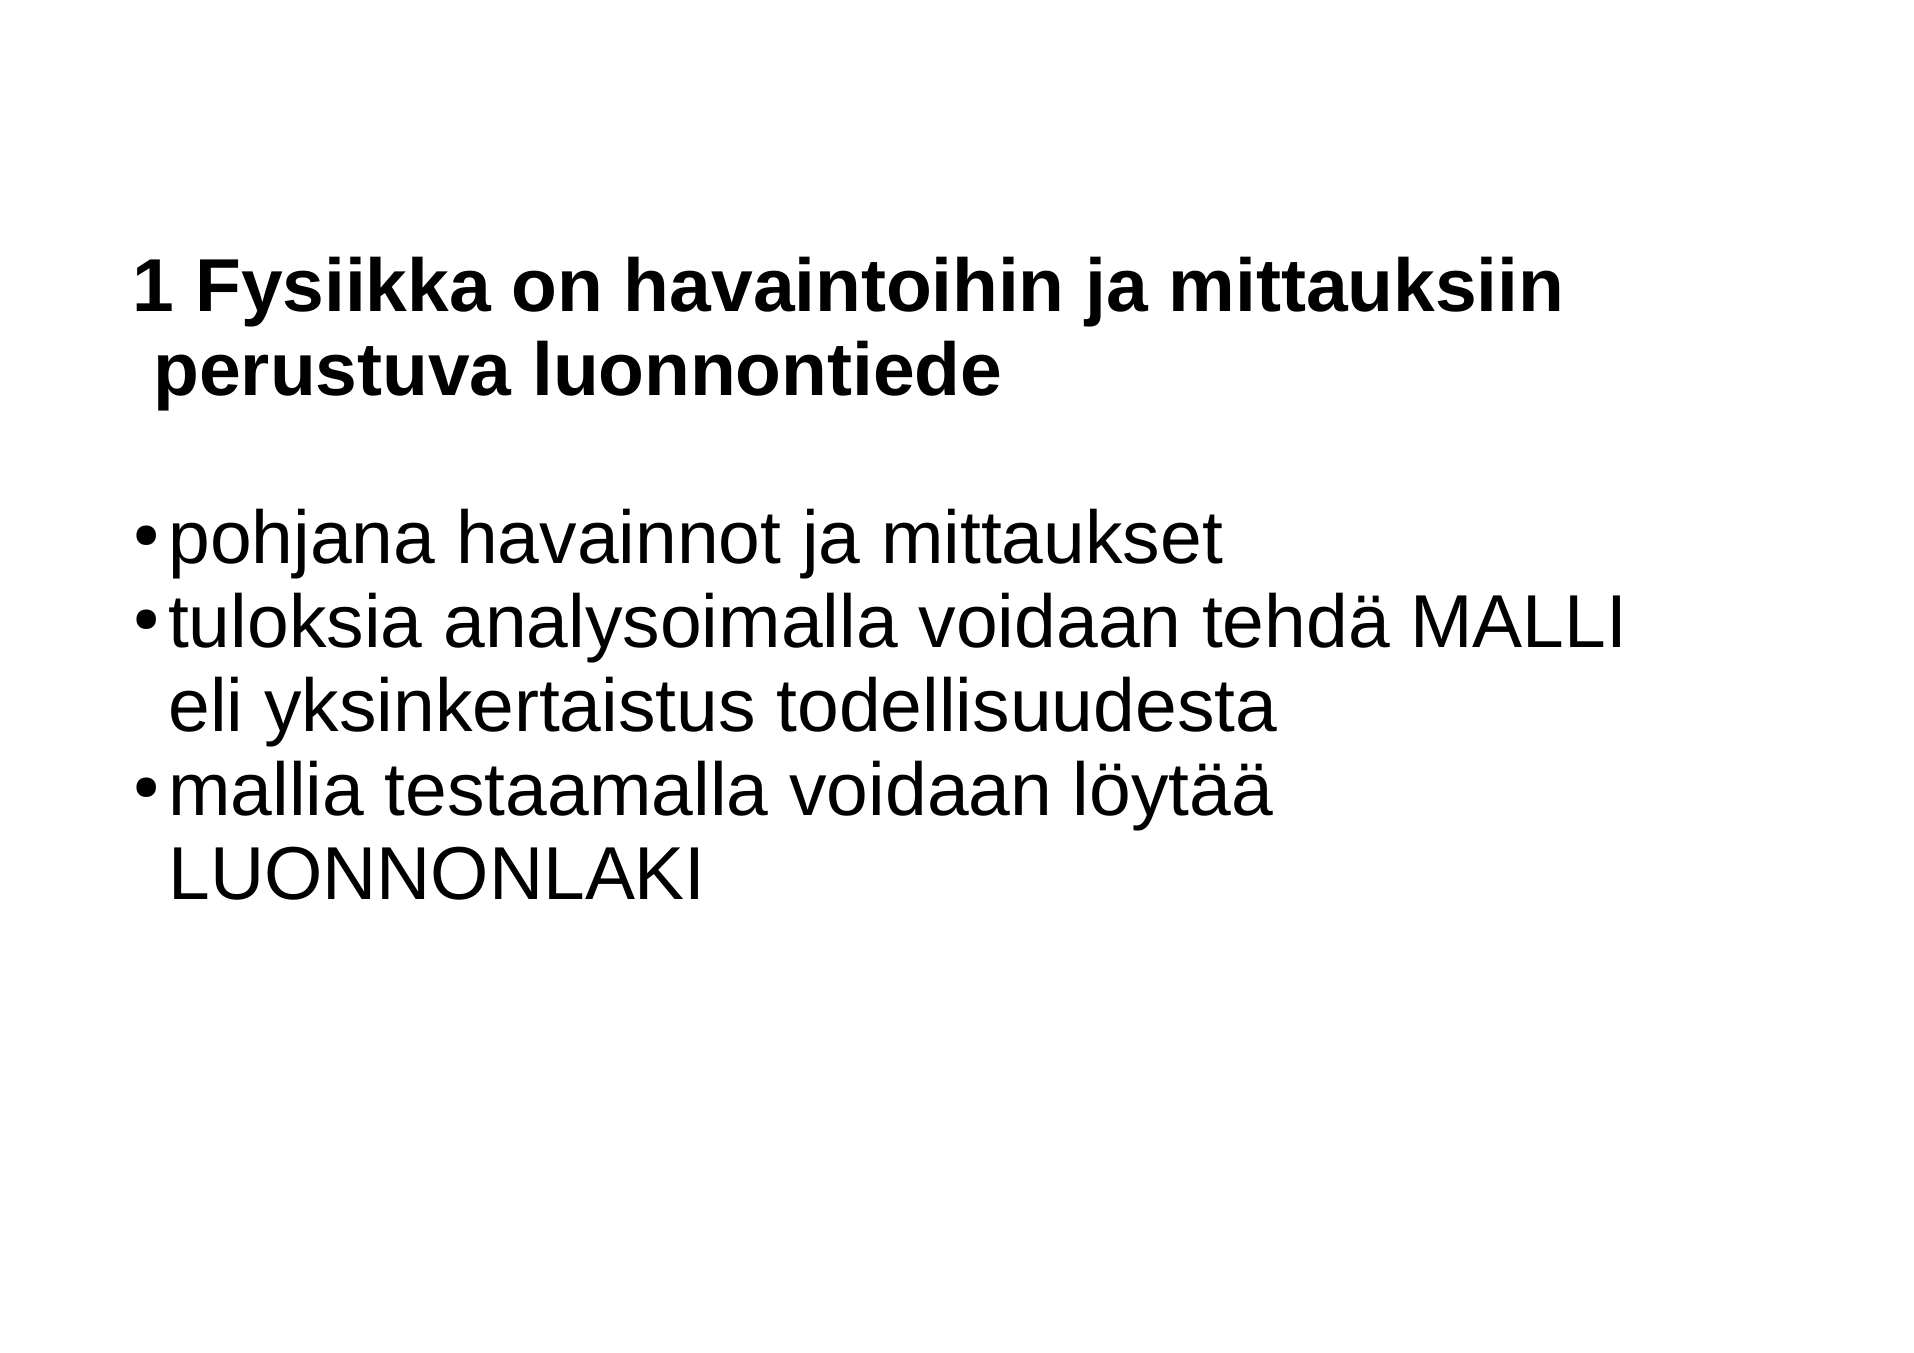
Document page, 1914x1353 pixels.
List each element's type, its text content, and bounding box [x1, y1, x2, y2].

text_box 1 Fysiikka on havaintoihin ja mittauksiin perustuva luonnontiede pohjana havainnot ja mittaukset tuloksia analysoimalla voidaan tehdä MALLI eli yksinkertaistus todellisuudesta mallia testaamalla voidaan löytää LUONNONLAKI [118, 236, 1654, 1091]
